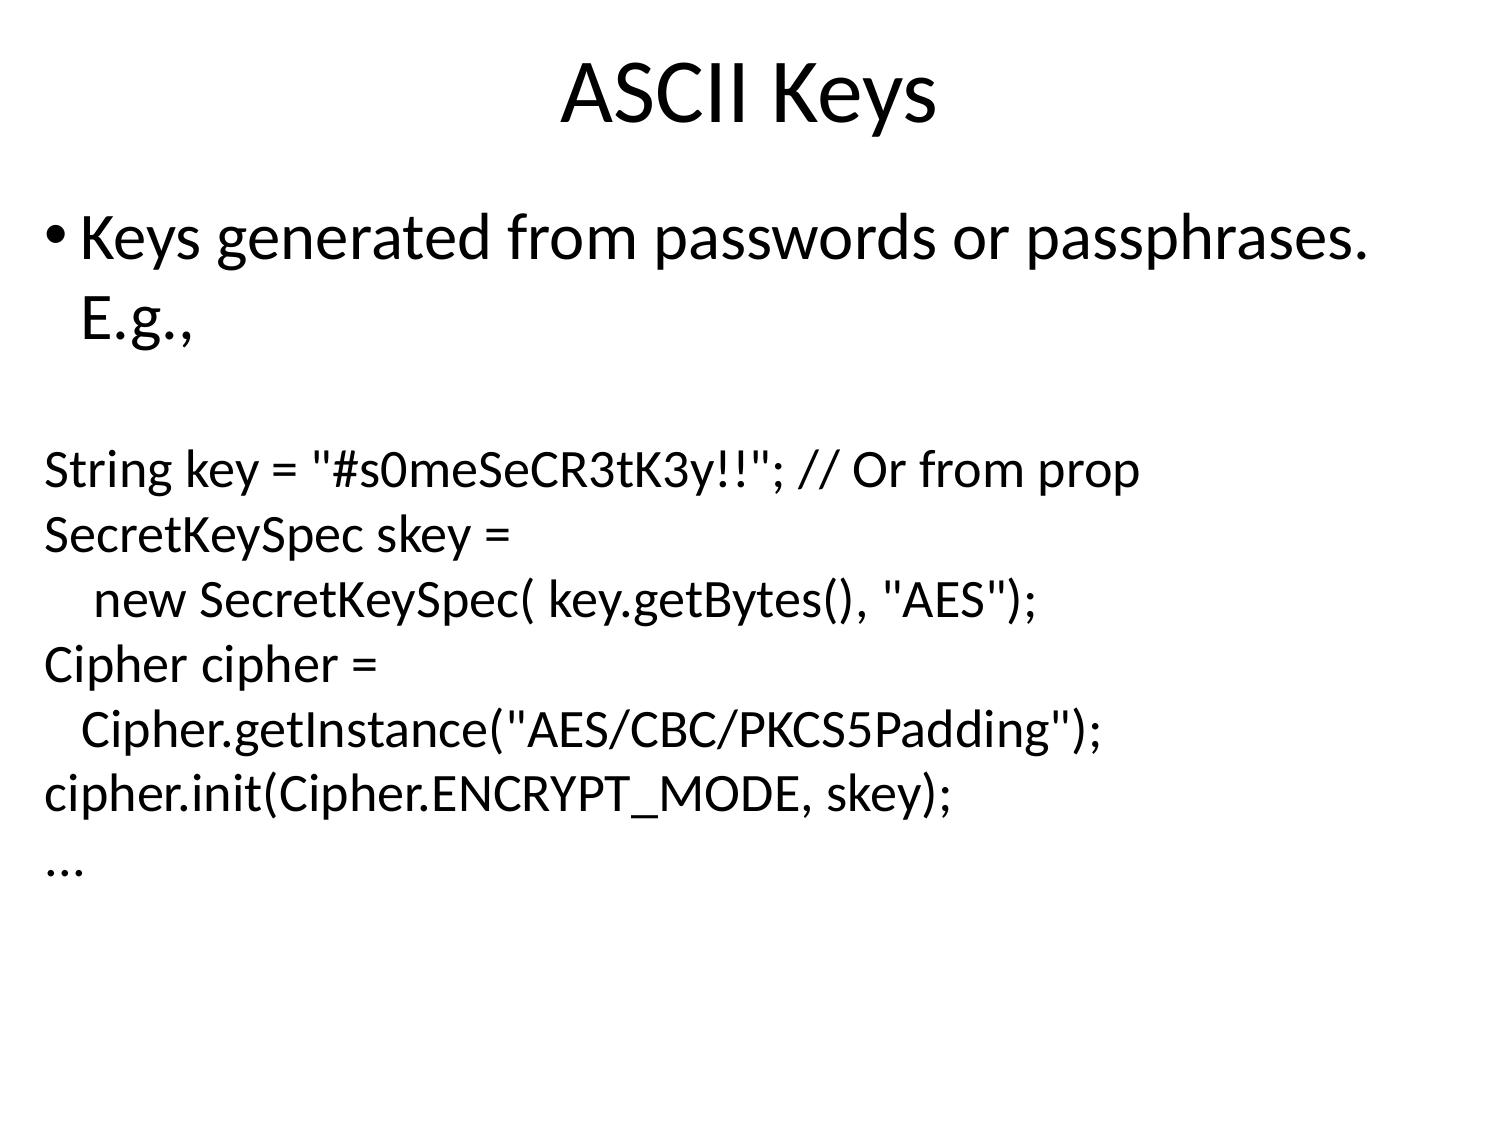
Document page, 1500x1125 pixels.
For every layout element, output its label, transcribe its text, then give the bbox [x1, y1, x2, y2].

text_box ASCII Keys [75, 0, 1425, 180]
text_box Keys generated from passwords or passphrases. E.g., String key = "#s0meSeCR3tK3y!!"; // Or from prop SecretKeySpec skey = new SecretKeySpec( key.getBytes(), "AES"); Cipher cipher = Cipher.getInstance("AES/CBC/PKCS5Padding"); cipher.init(Cipher.ENCRYPT_MODE, skey); ... [30, 185, 1456, 929]
